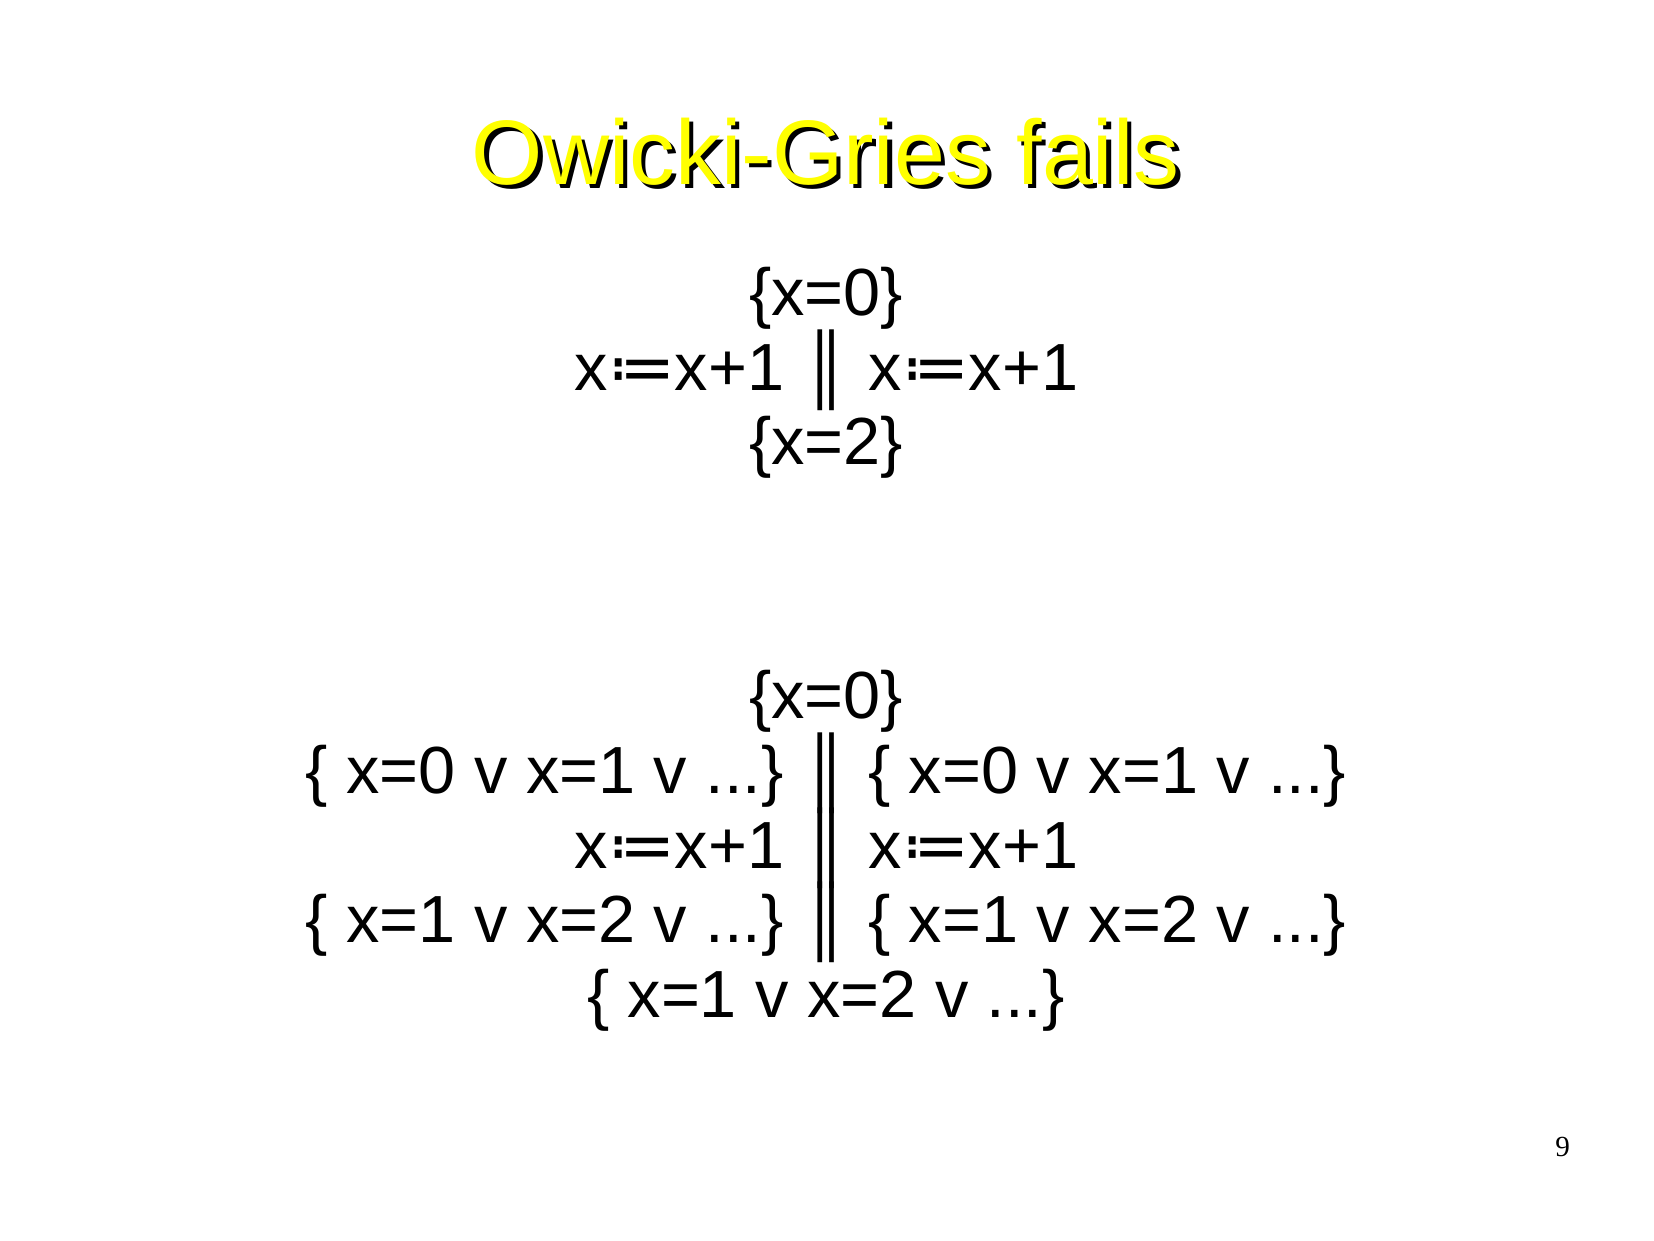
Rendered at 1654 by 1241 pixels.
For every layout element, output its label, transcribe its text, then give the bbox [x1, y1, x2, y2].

title Owicki-Gries fails [82, 49, 1571, 254]
list {x=0} x≔x+1 ║ x≔x+1 {x=2} {x=0} { x=0 v x=1 v ...} ║ { x=0 v x=1 v ...} x≔x+1 ║ x≔x+1 { x=1 v x=2 v ...} ║ { x=1 v x=2 v ...} { x=1 v x=2 v ...} [82, 254, 1571, 1074]
